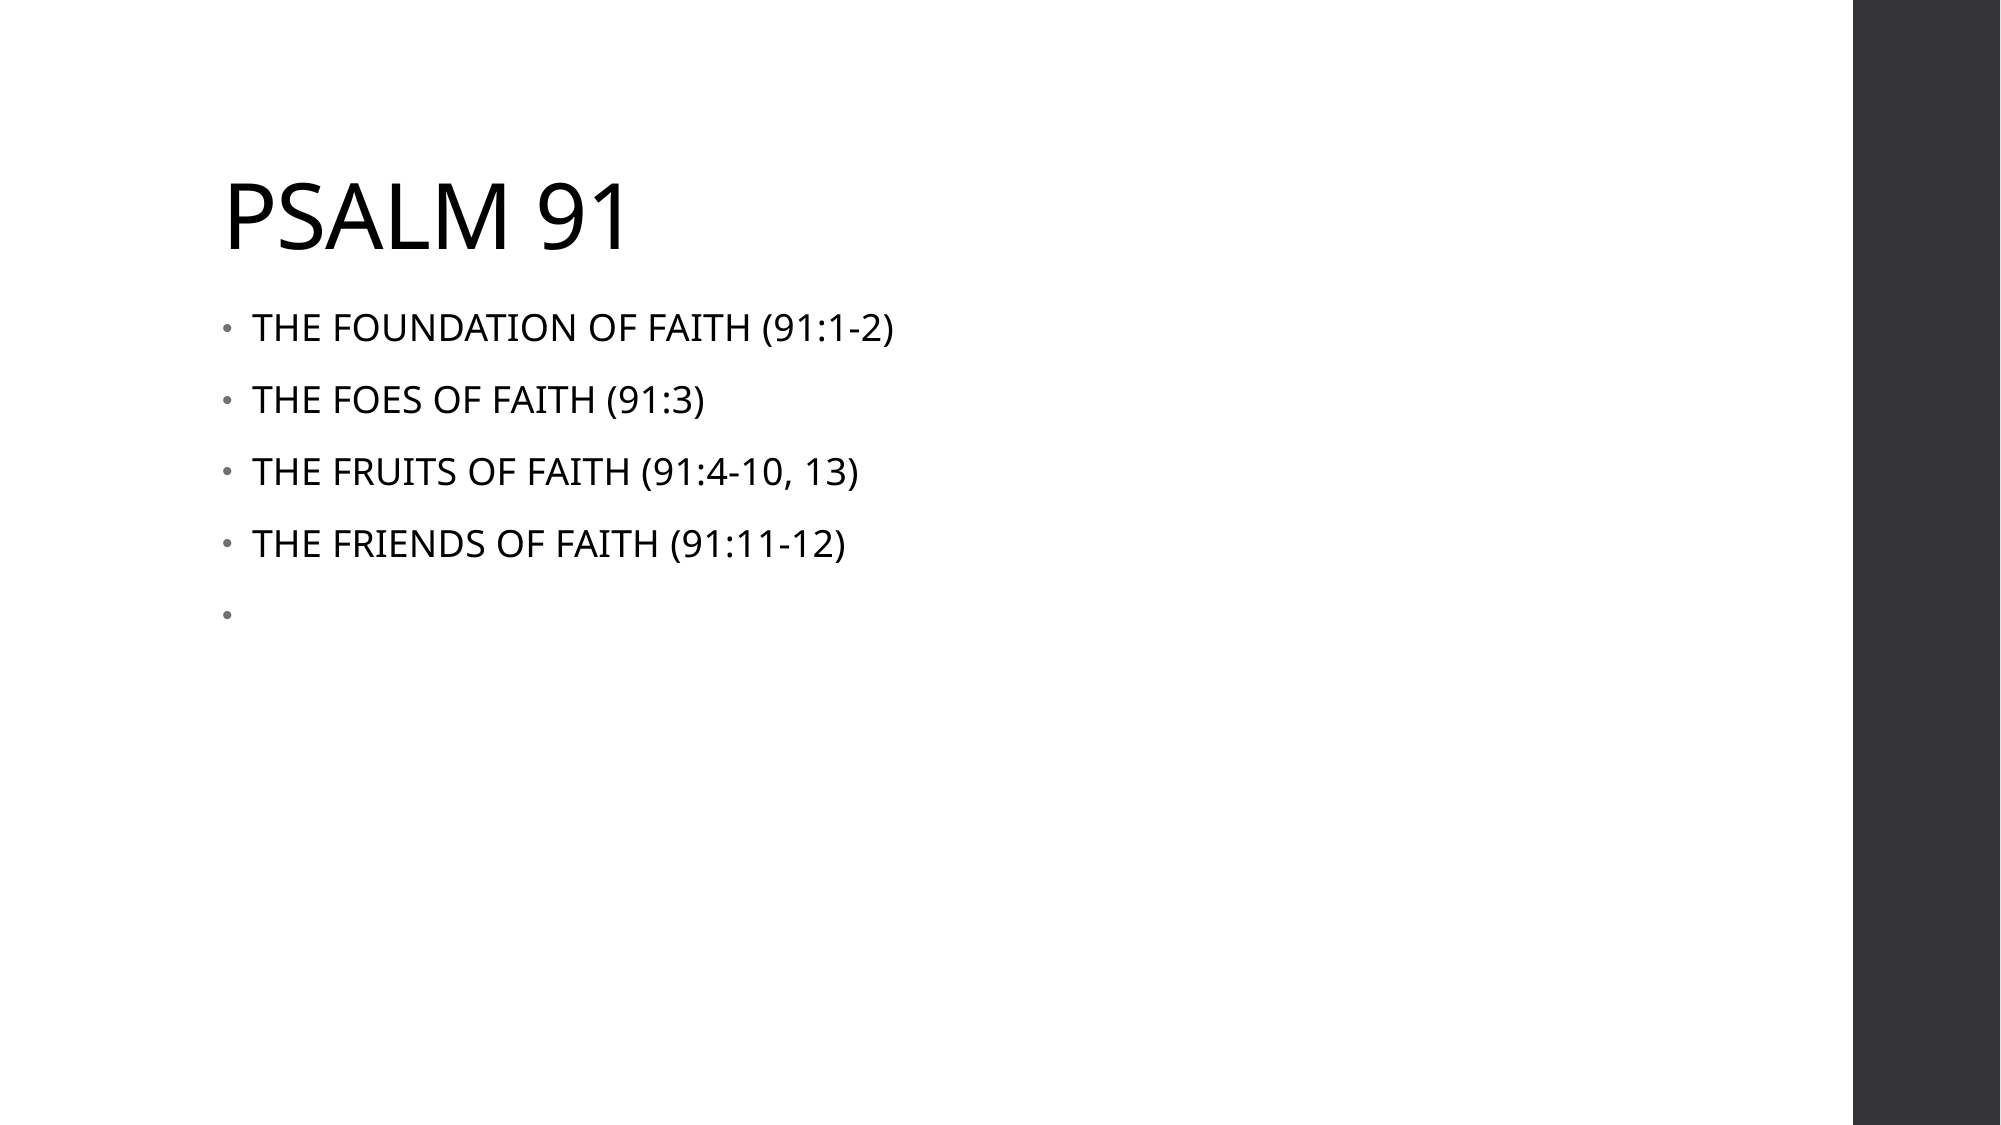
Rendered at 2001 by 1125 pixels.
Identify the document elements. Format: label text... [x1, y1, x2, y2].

title PSALM 91 [206, 60, 1797, 278]
list THE FOUNDATION OF FAITH (91:1-2) THE FOES OF FAITH (91:3) THE FRUITS OF FAITH (91:4-10, 13) THE FRIENDS OF FAITH (91:11-12) [206, 299, 1617, 1014]
